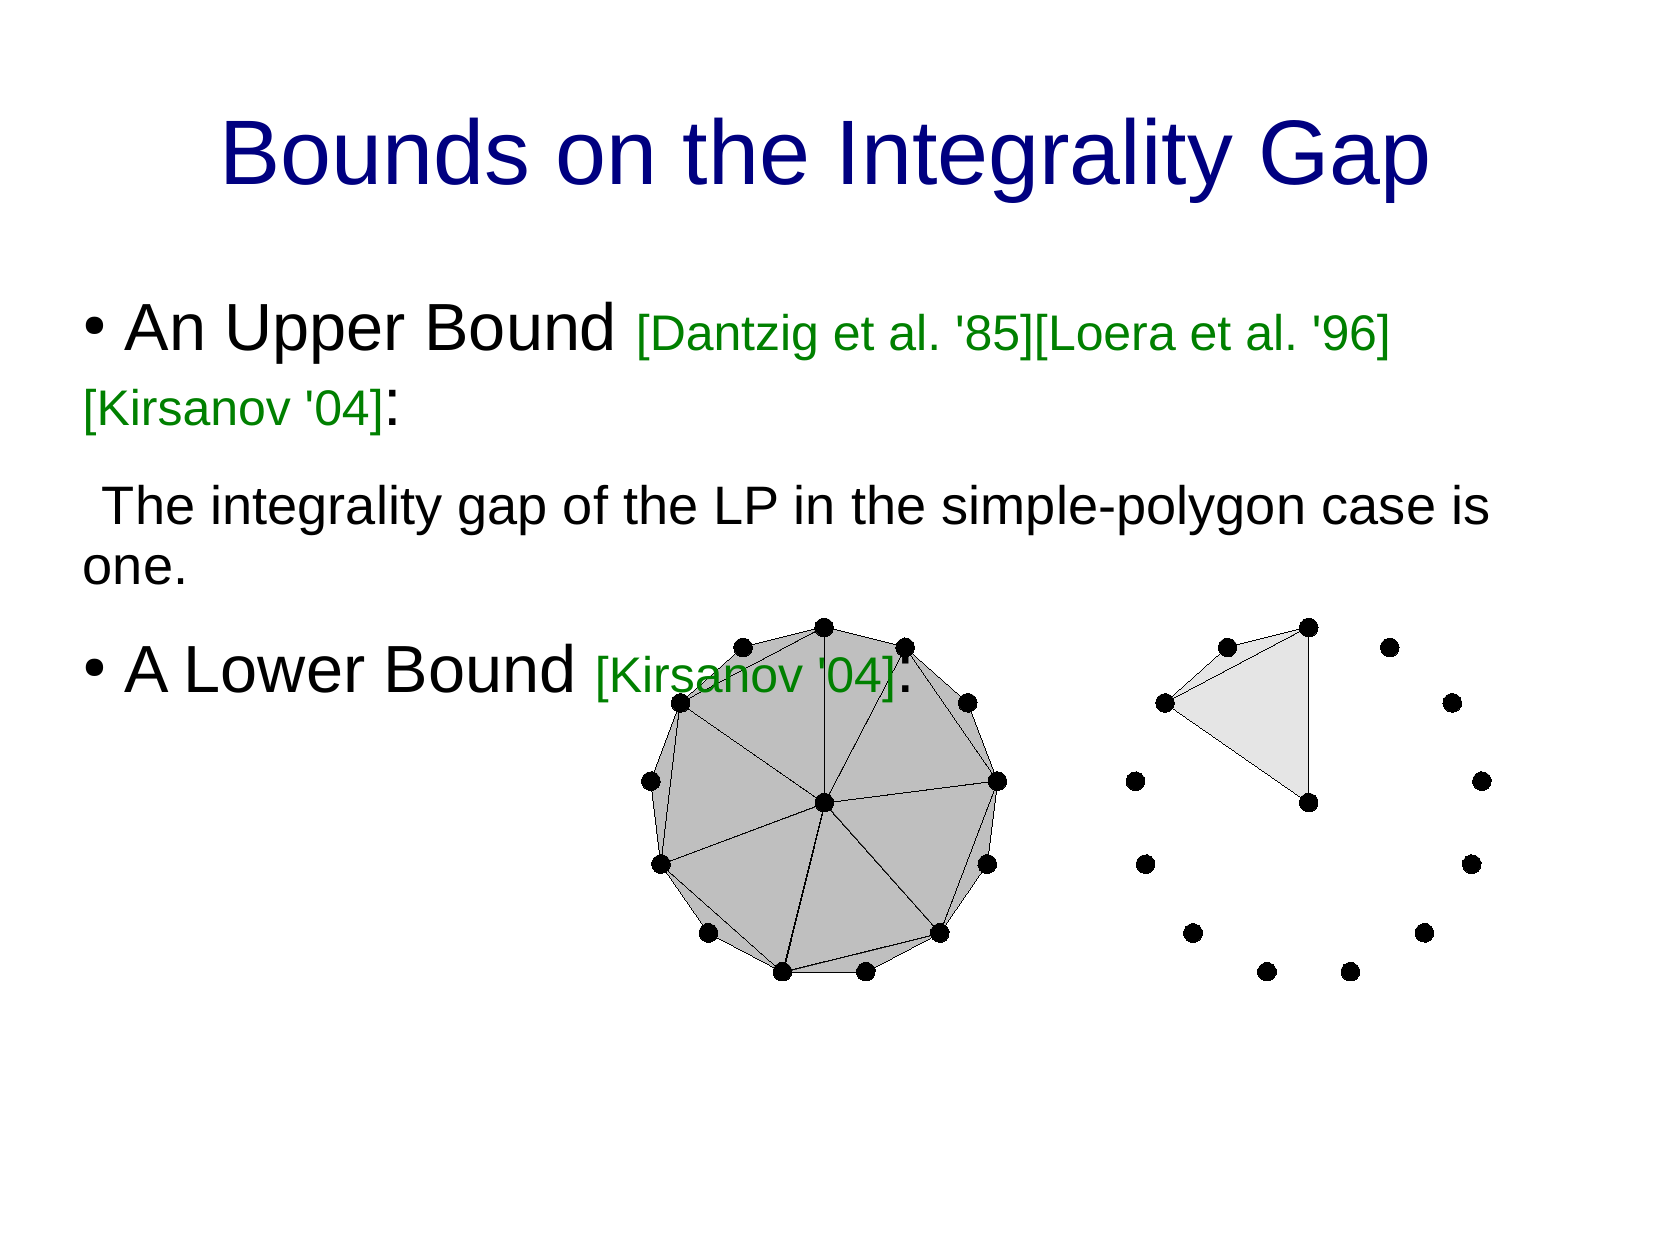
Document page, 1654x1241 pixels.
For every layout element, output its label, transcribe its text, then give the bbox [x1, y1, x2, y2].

list An Upper Bound [Dantzig et al. '85][Loera et al. '96][Kirsanov '04]: The integrality gap of the LP in the simple-polygon case is one. A Lower Bound [Kirsanov '04]: [82, 290, 1571, 1109]
title Bounds on the Integrality Gap [82, 49, 1571, 257]
